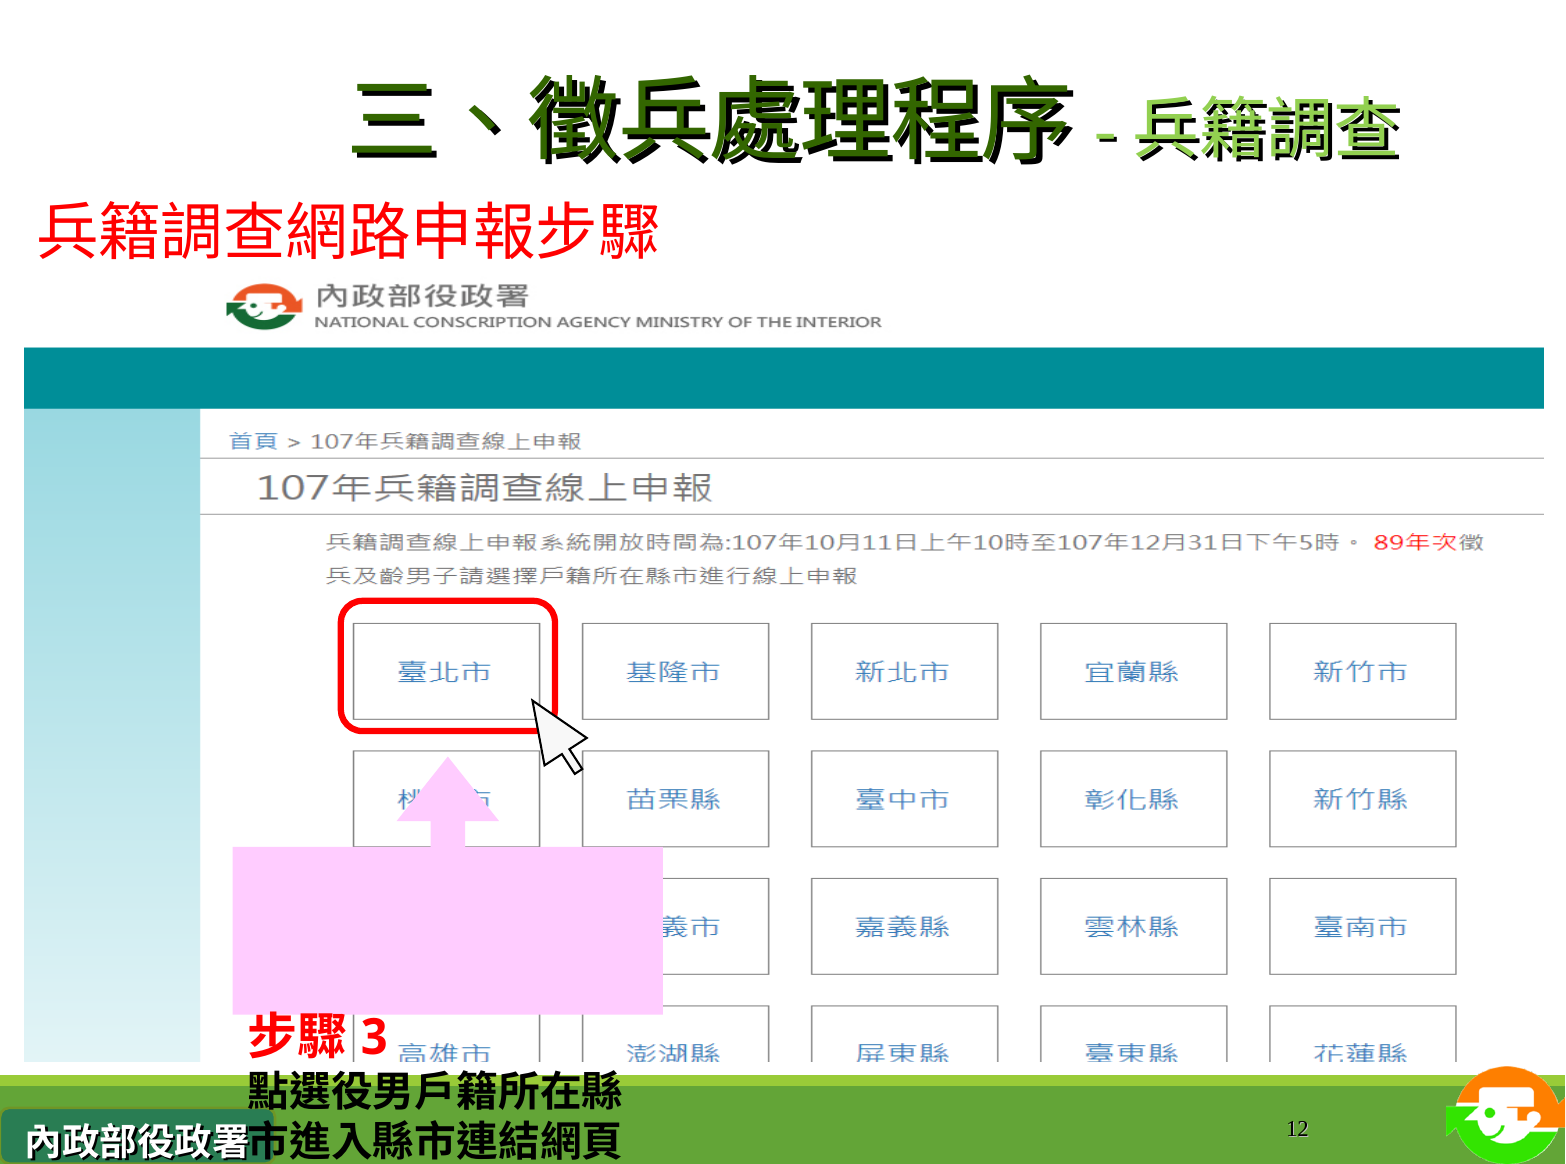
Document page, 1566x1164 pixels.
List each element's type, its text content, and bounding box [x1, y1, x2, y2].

text_box 內政部役政署 [0, 1107, 276, 1164]
text_box 步驟3 點選役男戶籍所在縣市進入縣市連結網頁 [232, 756, 663, 1015]
text_box 11 [1270, 1096, 1440, 1158]
picture [21, 252, 1544, 1062]
text_box 三、徵兵處理程序-兵籍調查 [265, 53, 1481, 252]
picture [1446, 1067, 1566, 1164]
text_box 兵籍調查網路申報步驟 [21, 184, 760, 276]
text_box [532, 700, 587, 774]
